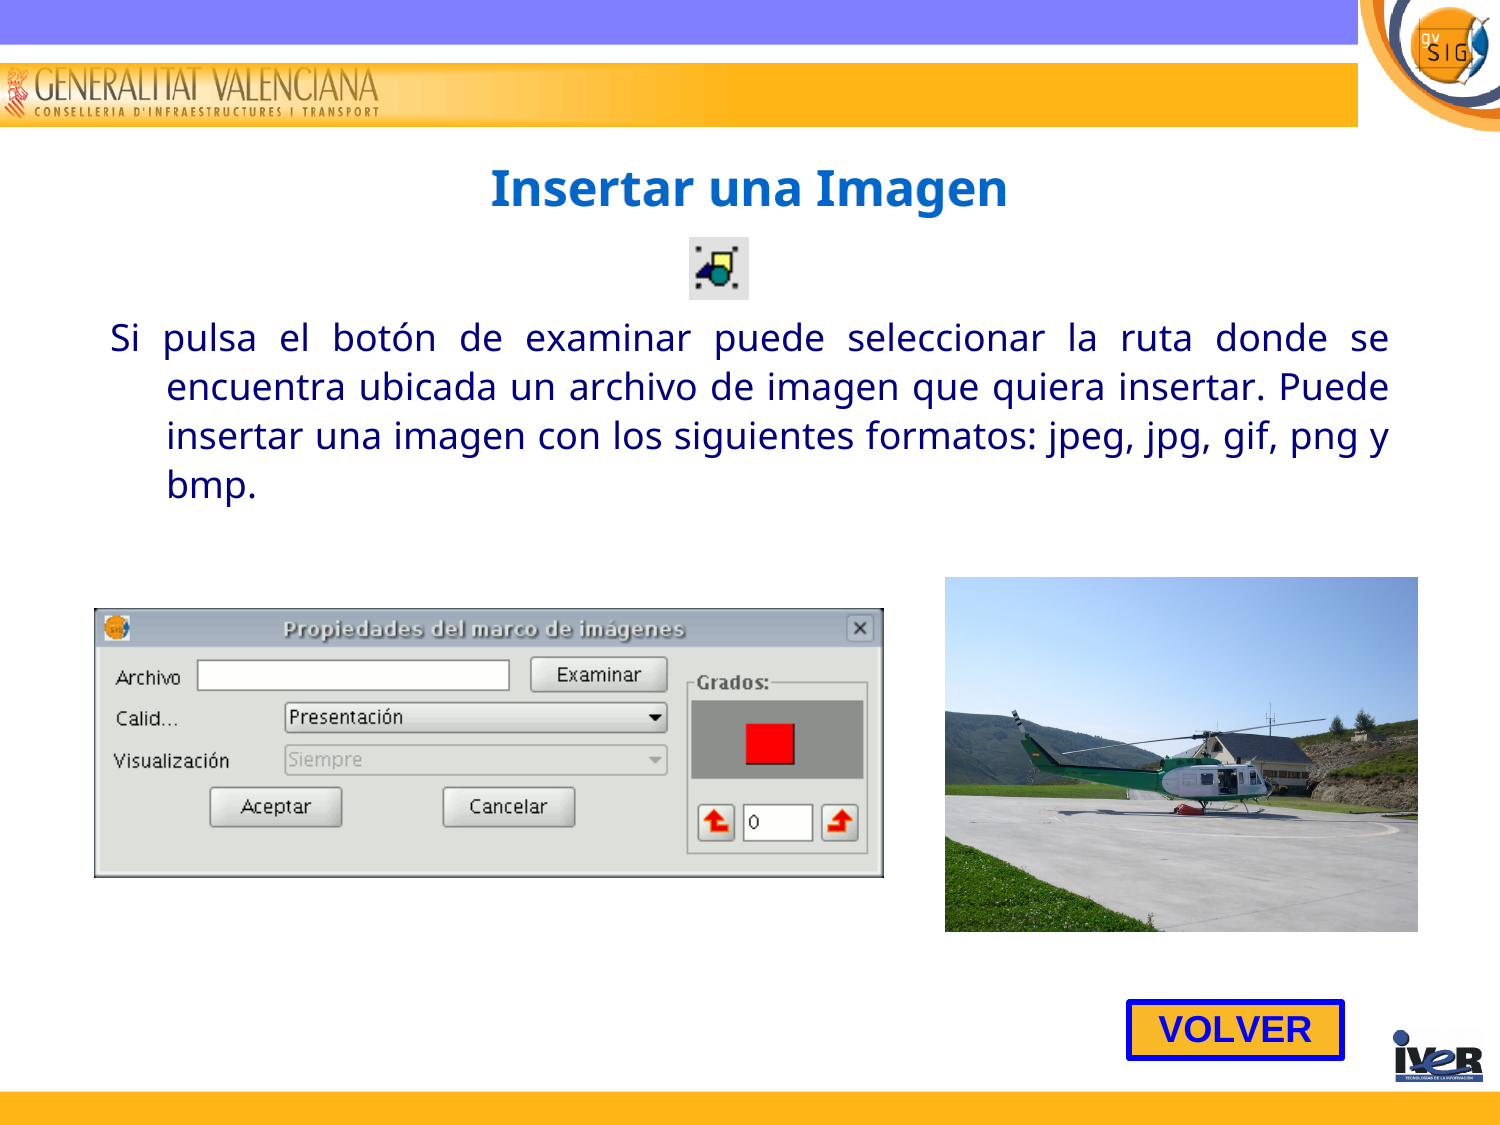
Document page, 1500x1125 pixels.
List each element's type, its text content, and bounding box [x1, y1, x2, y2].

picture [94, 608, 884, 878]
picture [945, 577, 1418, 932]
text_box VOLVER [1129, 1002, 1342, 1059]
picture [1393, 1030, 1483, 1082]
list Si pulsa el botón de examinar puede seleccionar la ruta donde se encuentra ubicada un archivo de imagen que quiera insertar. Puede insertar una imagen con los siguientes formatos: jpeg, jpg, gif, png y bmp. [110, 312, 1391, 1022]
title Insertar una Imagen [110, 86, 1391, 288]
picture [689, 237, 749, 300]
picture [1358, 0, 1500, 133]
